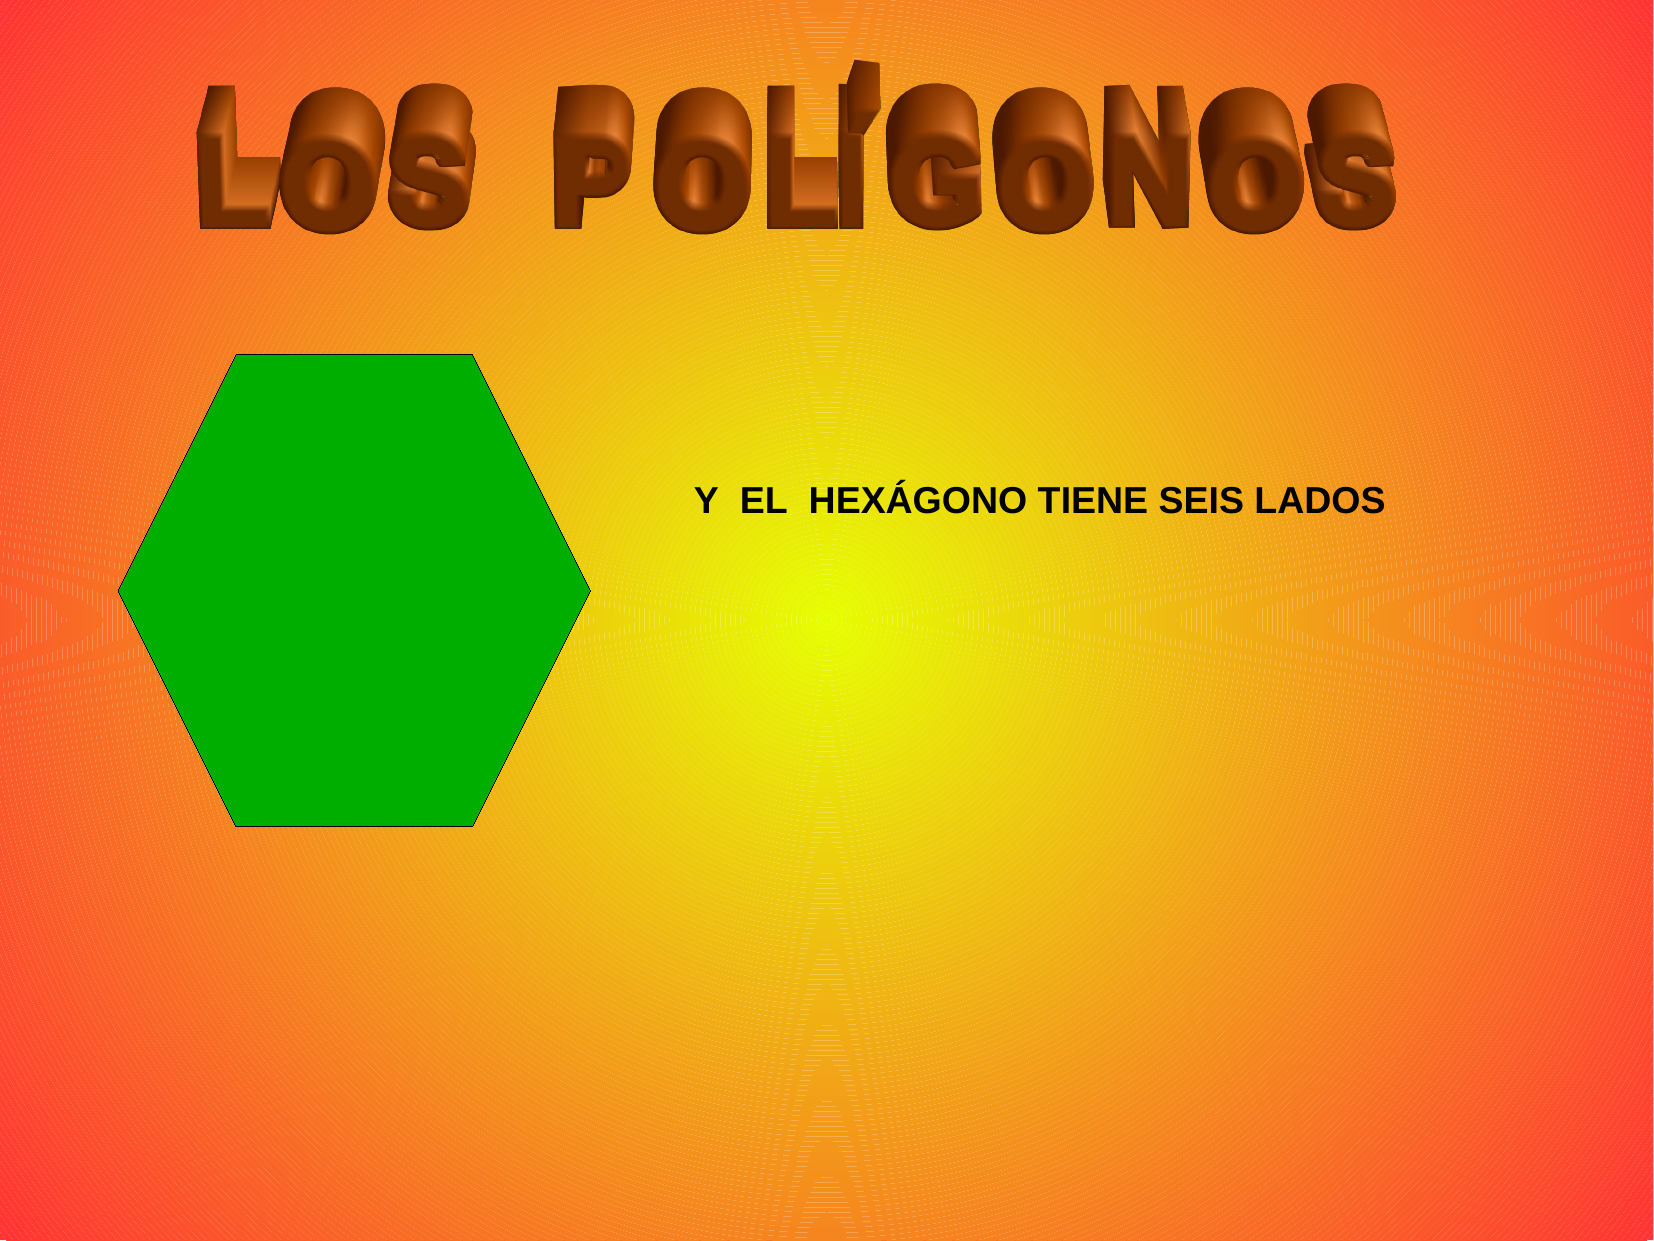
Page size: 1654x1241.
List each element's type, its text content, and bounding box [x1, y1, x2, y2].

text_box [118, 354, 591, 827]
text_box Y EL HEXÁGONO TIENE SEIS LADOS [679, 472, 1506, 530]
